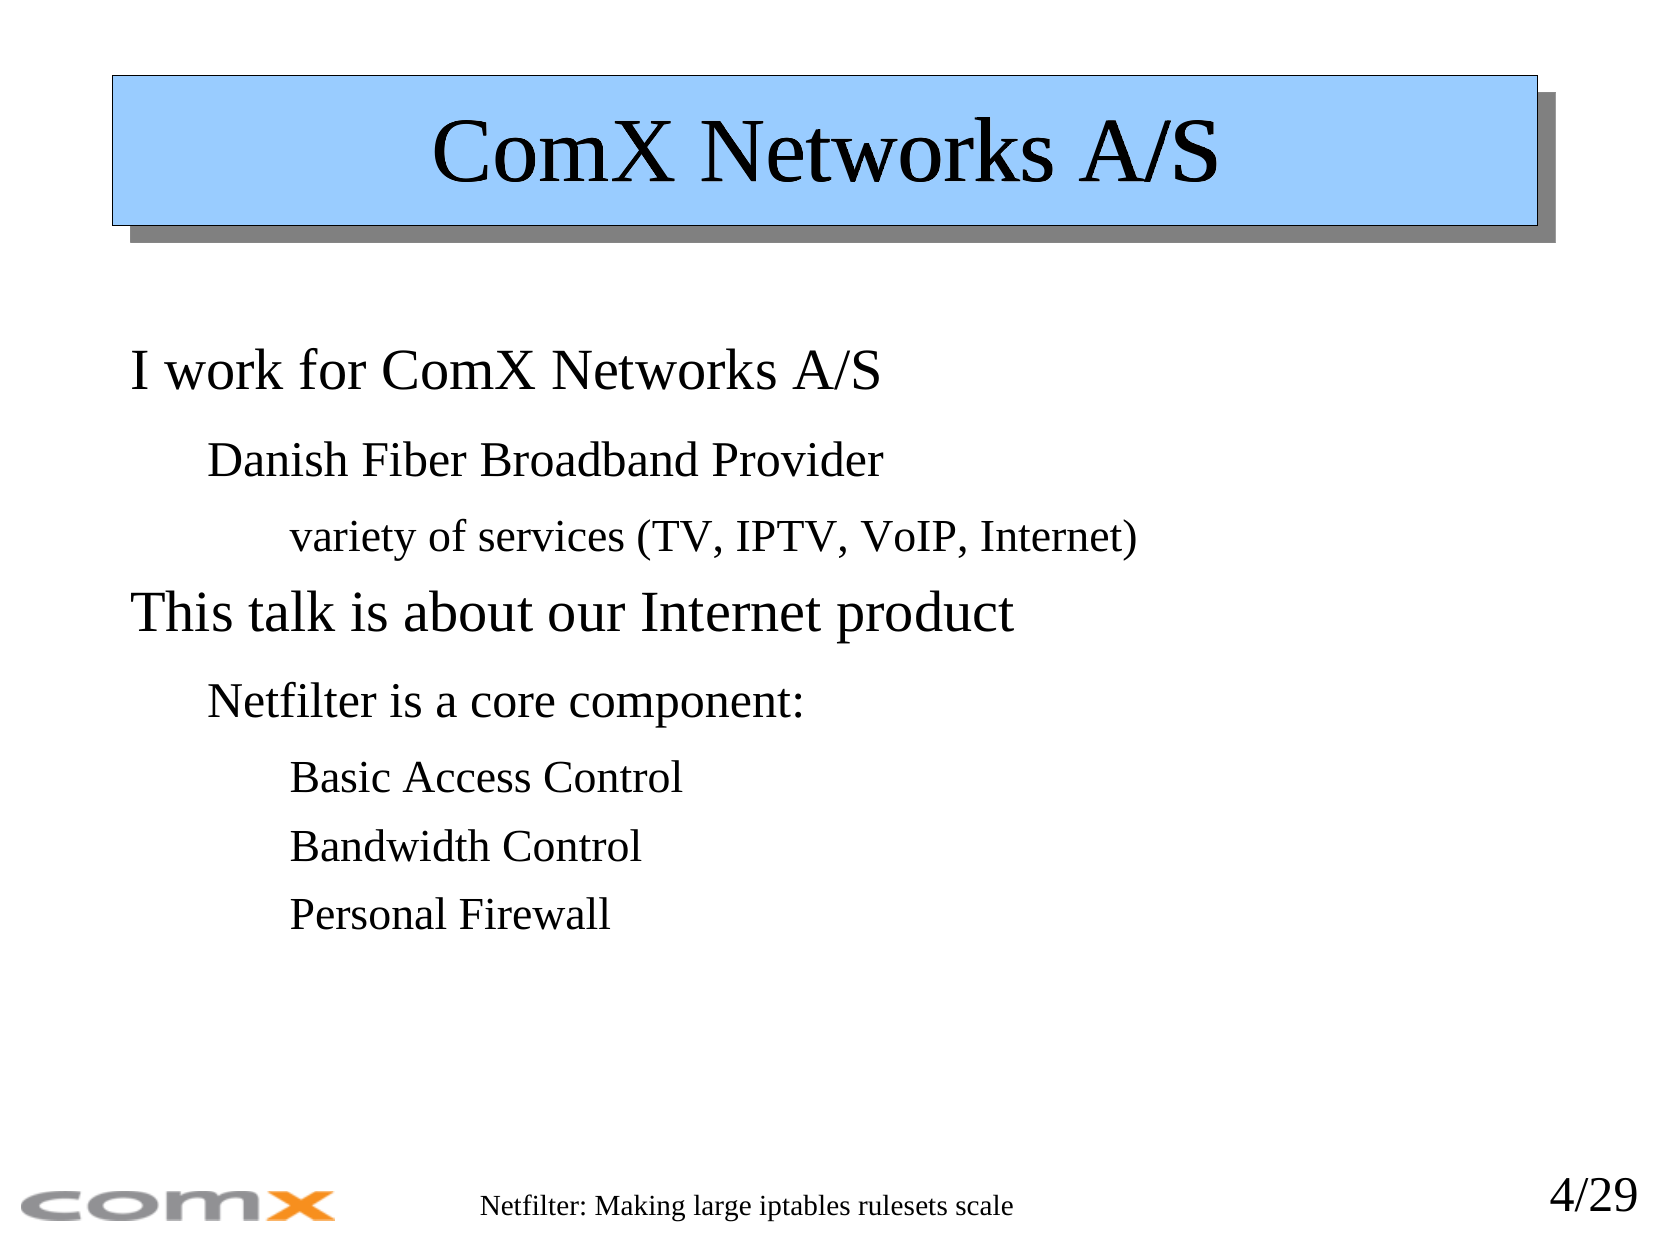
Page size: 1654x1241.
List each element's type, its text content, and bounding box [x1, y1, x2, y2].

list I work for ComX Networks A/S Danish Fiber Broadband Provider variety of services (TV, IPTV, VoIP, Internet) This talk is about our Internet product Netfilter is a core component: Basic Access Control Bandwidth Control Personal Firewall [112, 337, 1538, 1096]
picture [21, 1191, 335, 1221]
title ComX Networks A/S [116, 90, 1538, 211]
